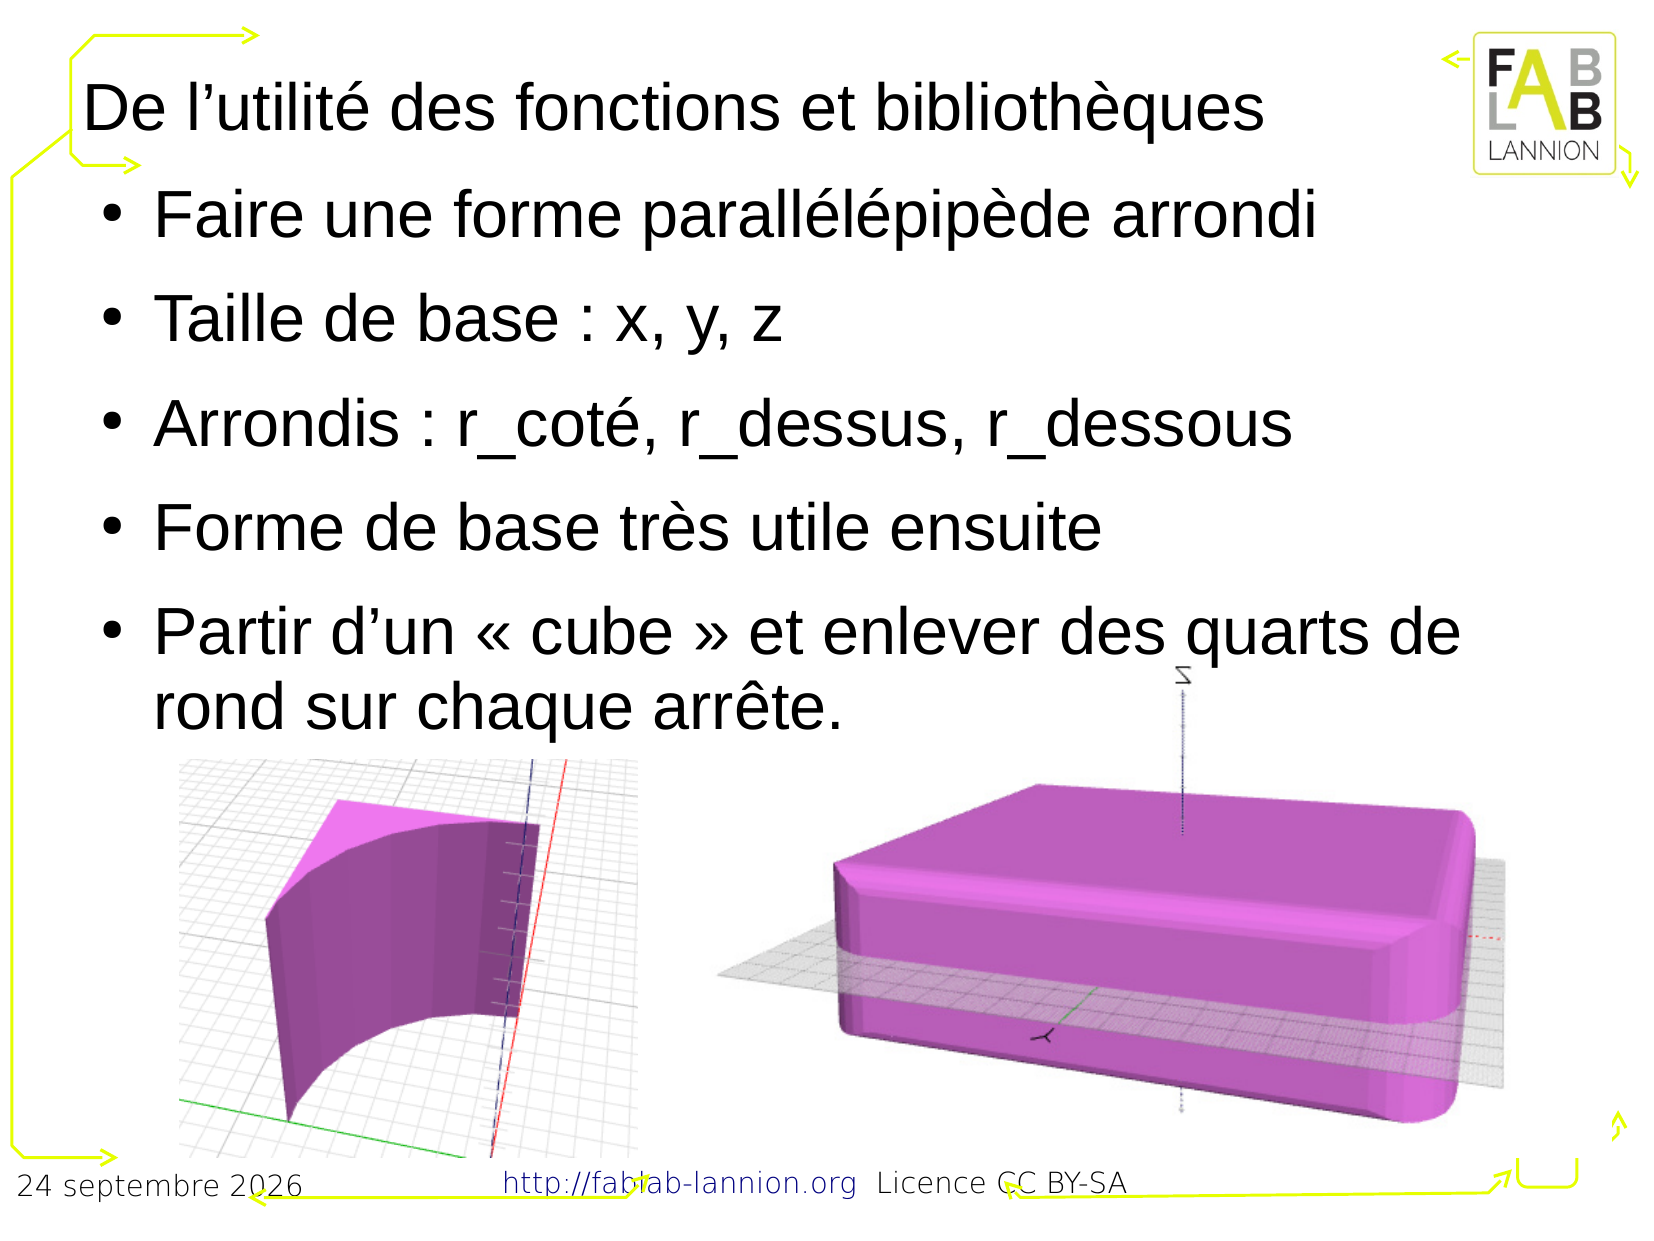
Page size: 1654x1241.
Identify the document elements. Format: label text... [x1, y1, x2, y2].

picture [685, 302, 1612, 1158]
picture [1470, 29, 1619, 178]
picture [179, 974, 638, 1158]
title De l’utilité des fonctions et bibliothèques [82, 49, 1441, 166]
list Faire une forme parallélépipède arrondi Taille de base : x, y, z Arrondis : r_coté, r_dessus, r_dessous Forme de base très utile ensuite Partir d’un « cube » et enlever des quarts de rond sur chaque arrête. [82, 177, 1571, 974]
